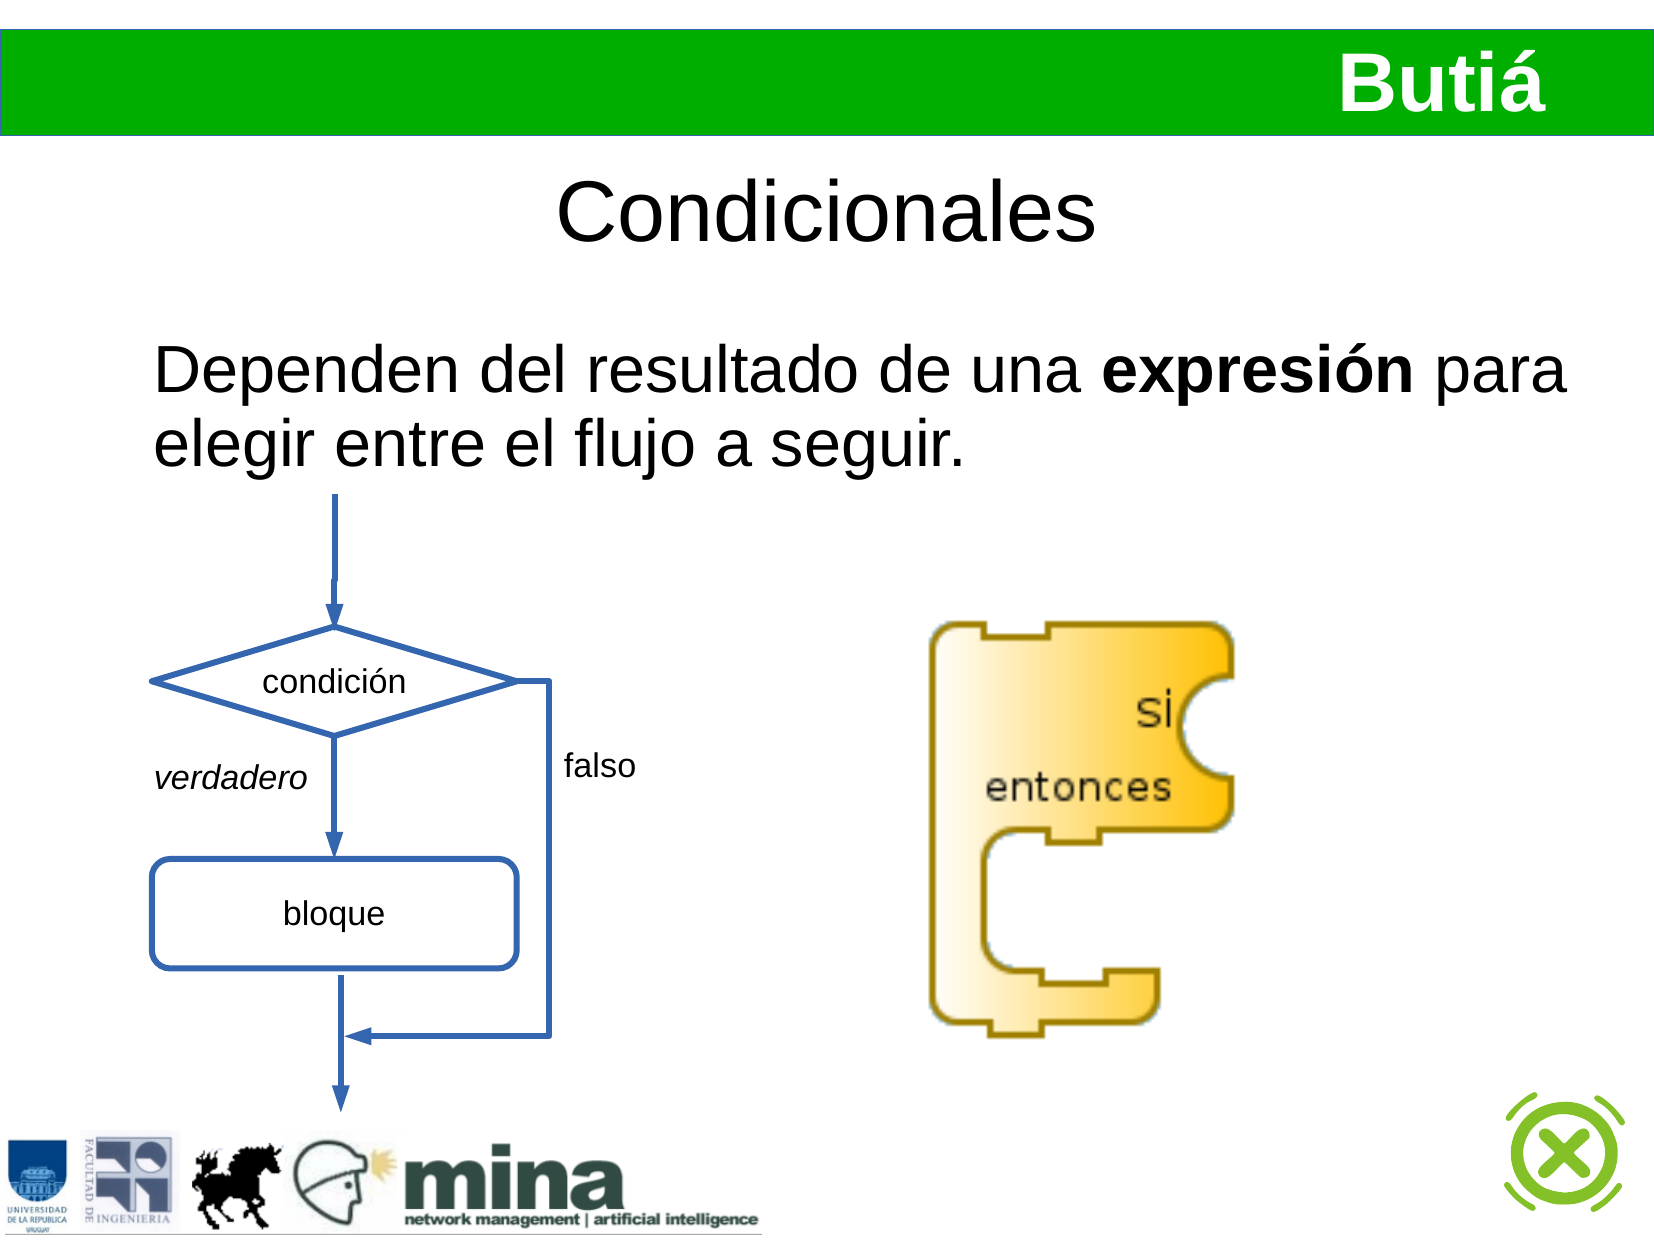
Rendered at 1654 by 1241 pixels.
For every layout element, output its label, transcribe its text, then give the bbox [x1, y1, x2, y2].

picture [1504, 1092, 1625, 1212]
picture [5, 1130, 762, 1235]
picture [895, 587, 1306, 1111]
list Dependen del resultado de una expresión para elegir entre el flujo a seguir. [82, 331, 1571, 1151]
title Condicionales [82, 108, 1571, 316]
